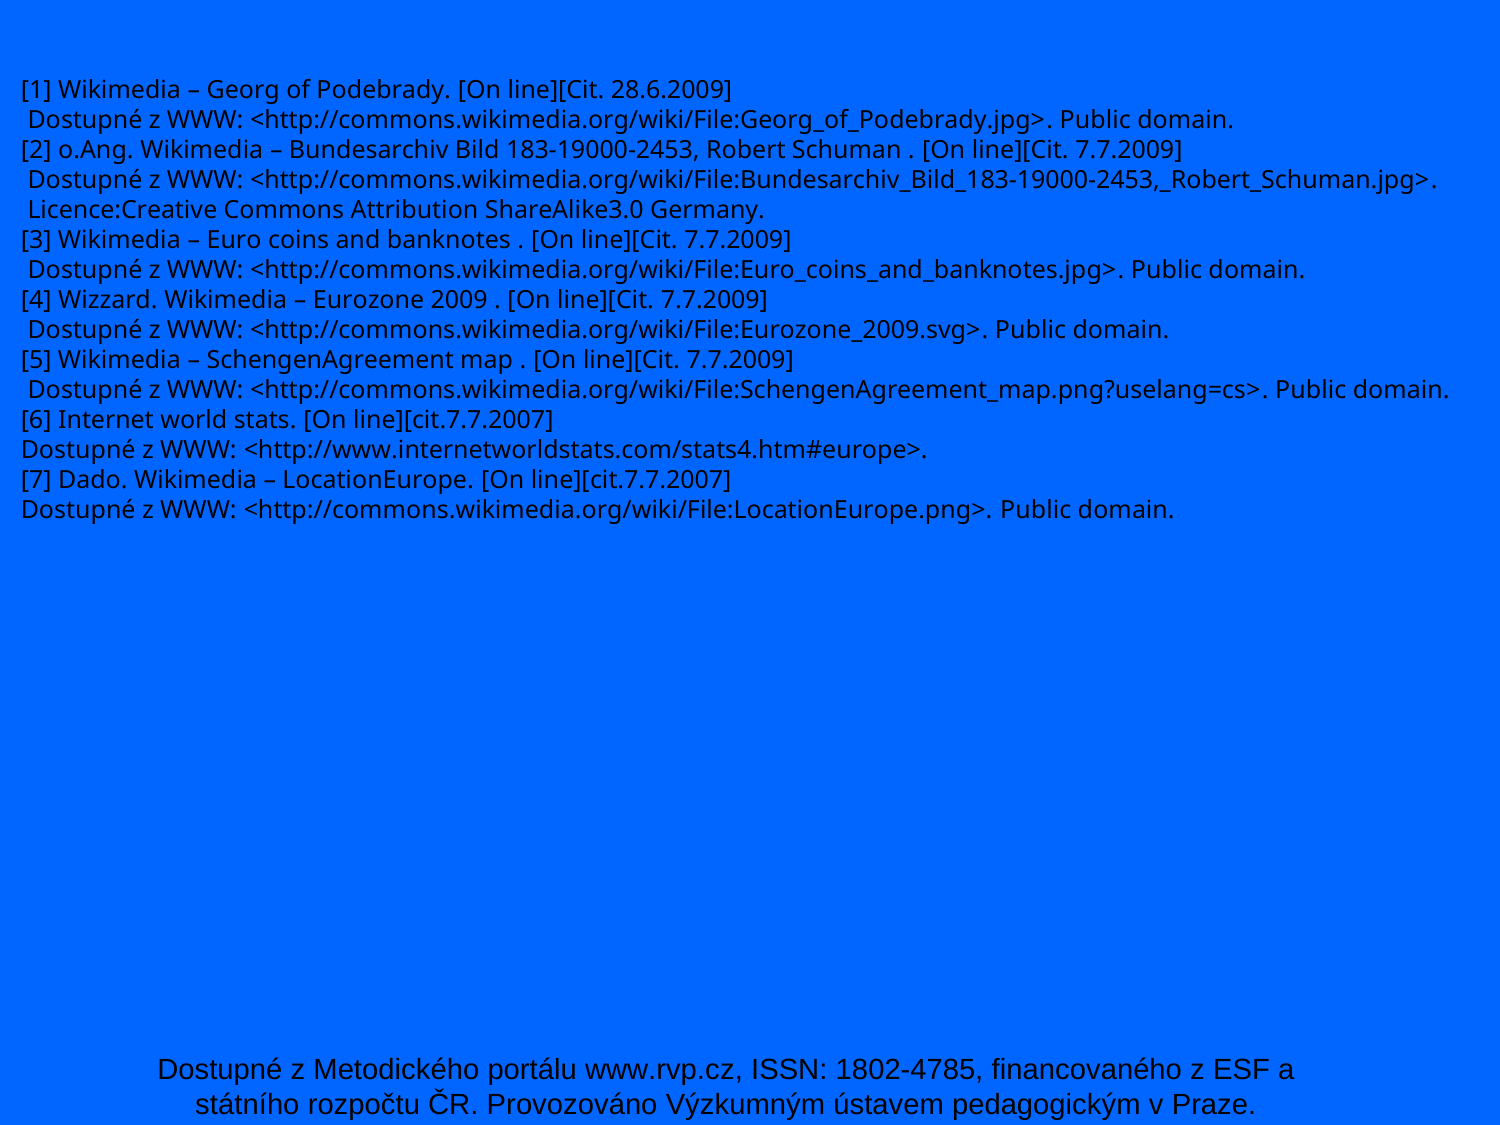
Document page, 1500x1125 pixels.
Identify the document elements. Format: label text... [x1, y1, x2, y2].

text_box Dostupné z Metodického portálu www.rvp.cz, ISSN: 1802-4785, financovaného z ESF a státního rozpočtu ČR. Provozováno Výzkumným ústavem pedagogickým v Praze. [105, 1042, 1348, 1103]
text_box [1] Wikimedia – Georg of Podebrady. [On line][Cit. 28.6.2009] Dostupné z WWW: <http://commons.wikimedia.org/wiki/File:Georg_of_Podebrady.jpg>. Public domain. [2] o.Ang. Wikimedia – Bundesarchiv Bild 183-19000-2453, Robert Schuman . [On line][Cit. 7.7.2009] Dostupné z WWW: <http://commons.wikimedia.org/wiki/File:Bundesarchiv_Bild_183-19000-2453,_Robert_Schuman.jpg>. Licence:Creative Commons Attribution ShareAlike3.0 Germany. [3] Wikimedia – Euro coins and banknotes . [On line][Cit. 7.7.2009] Dostupné z WWW: <http://commons.wikimedia.org/wiki/File:Euro_coins_and_banknotes.jpg>. Public domain. [4] Wizzard. Wikimedia – Eurozone 2009 . [On line][Cit. 7.7.2009] Dostupné z WWW: <http://commons.wikimedia.org/wiki/File:Eurozone_2009.svg>. Public domain. [5] Wikimedia – SchengenAgreement map . [On line][Cit. 7.7.2009] Dostupné z WWW: <http://commons.wikimedia.org/wiki/File:SchengenAgreement_map.png?uselang=cs>. Public domain. [6] Internet world stats. [On line][cit.7.7.2007] Dostupné z WWW: <http://www.internetworldstats.com/stats4.htm#europe>. [7] Dado. Wikimedia – LocationEurope. [On line][cit.7.7.2007] Dostupné z WWW: <http://commons.wikimedia.org/wiki/File:LocationEurope.png>. Public domain. [6, 66, 1465, 531]
